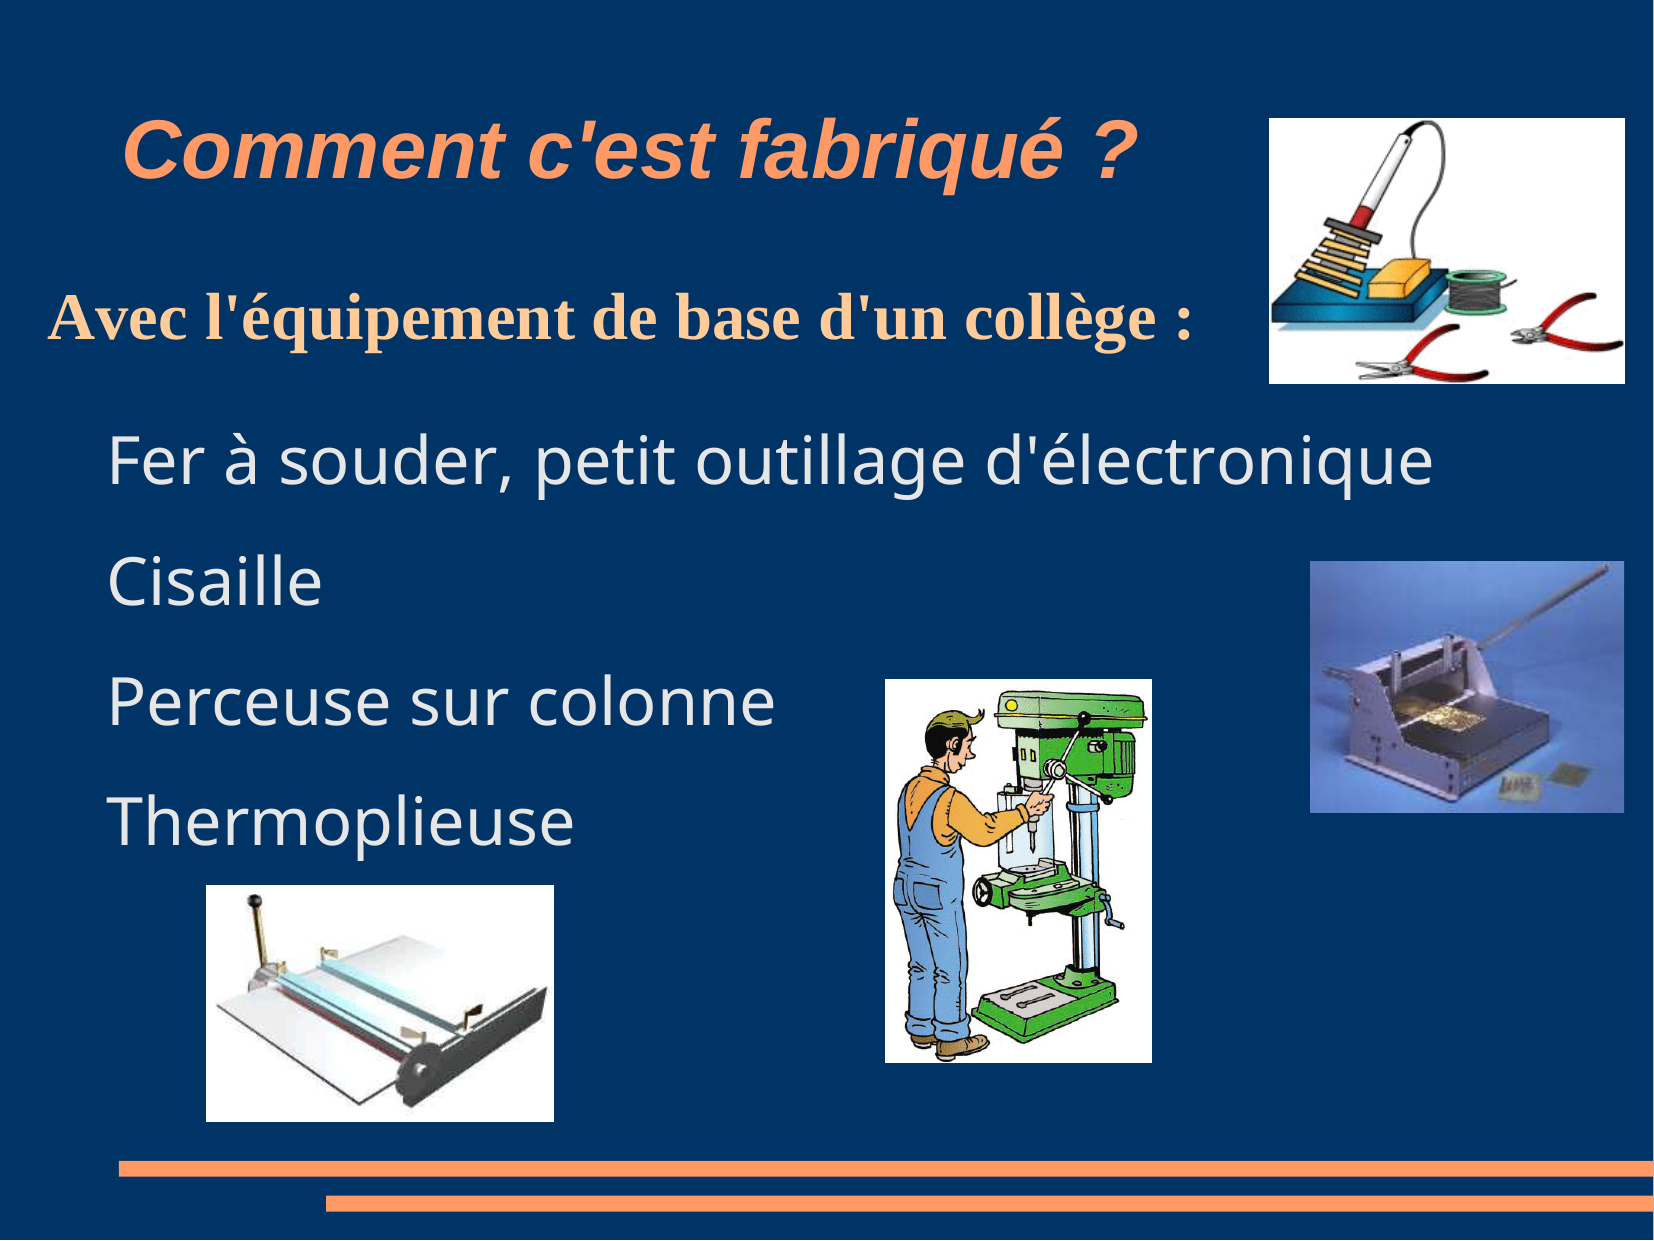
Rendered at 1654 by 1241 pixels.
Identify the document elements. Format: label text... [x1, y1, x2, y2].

picture [1269, 118, 1625, 384]
picture [885, 679, 1152, 1063]
picture [1310, 561, 1625, 813]
list Fer à souder, petit outillage d'électronique Cisaille Perceuse sur colonne Thermoplieuse [88, 413, 1595, 875]
title Comment c'est fabriqué ? [121, 46, 1534, 254]
text_box Avec l'équipement de base d'un collège : [29, 280, 1211, 355]
picture [206, 885, 554, 1123]
